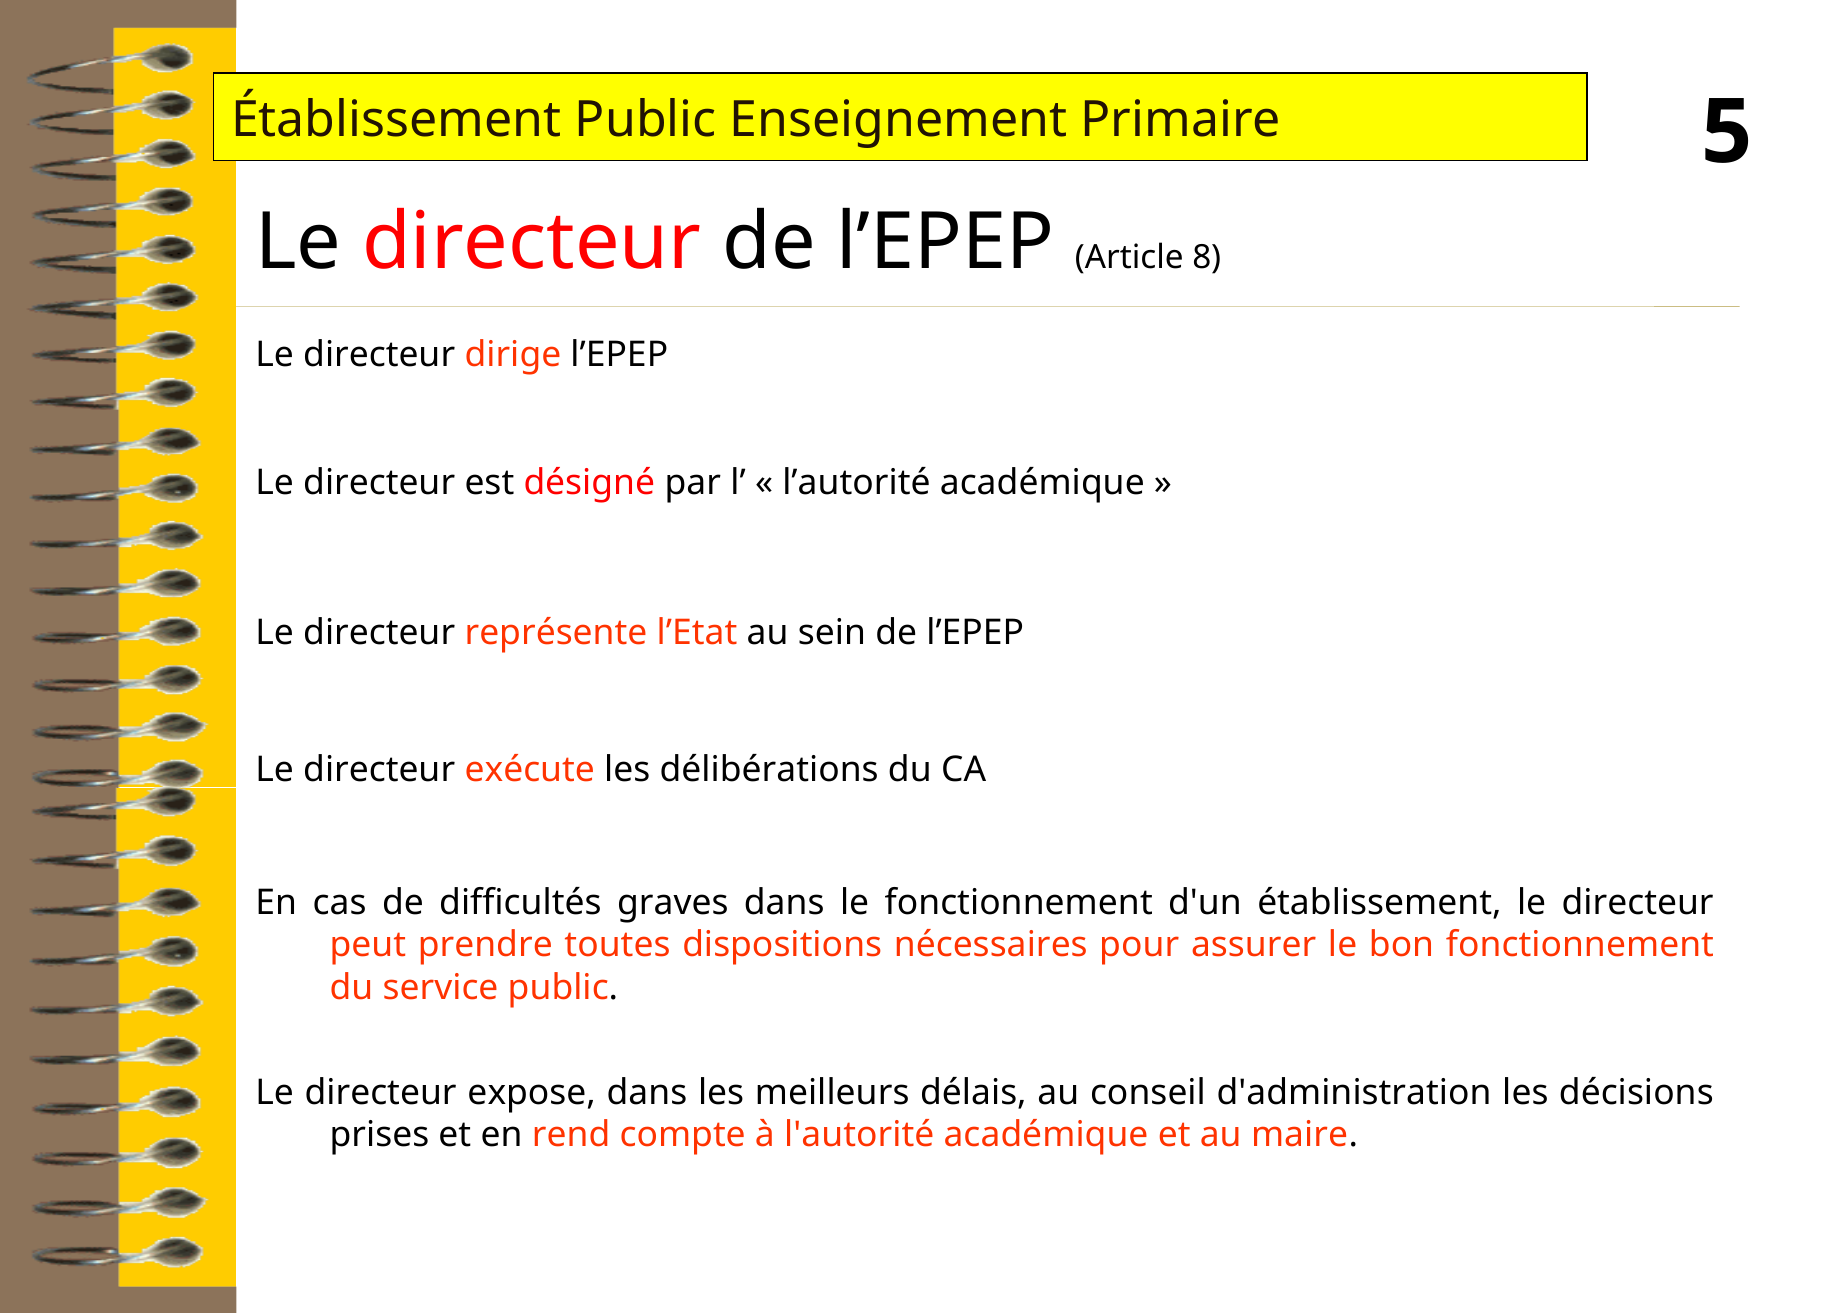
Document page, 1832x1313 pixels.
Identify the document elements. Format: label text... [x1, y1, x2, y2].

list Le directeur de l’EPEP (Article 8)‏ [237, 174, 1740, 292]
text_box Le directeur expose, dans les meilleurs délais, au conseil d'administration les décisions prises et en rend compte à l'autorité académique et au maire. [237, 1059, 1733, 1163]
picture [0, 0, 237, 1313]
text_box Le directeur exécute les délibérations du CA [237, 737, 1733, 798]
text_box Le directeur représente l’Etat au sein de l’EPEP [237, 599, 1733, 661]
text_box Le directeur est désigné par l’ « l’autorité académique » [237, 449, 1733, 511]
text_box Le directeur dirige l’EPEP [237, 322, 1733, 383]
title Établissement Public Enseignement Primaire [213, 72, 1587, 161]
text_box En cas de difficultés graves dans le fonctionnement d'un établissement, le directeur peut prendre toutes dispositions nécessaires pour assurer le bon fonctionnement du service public. [237, 870, 1733, 1016]
